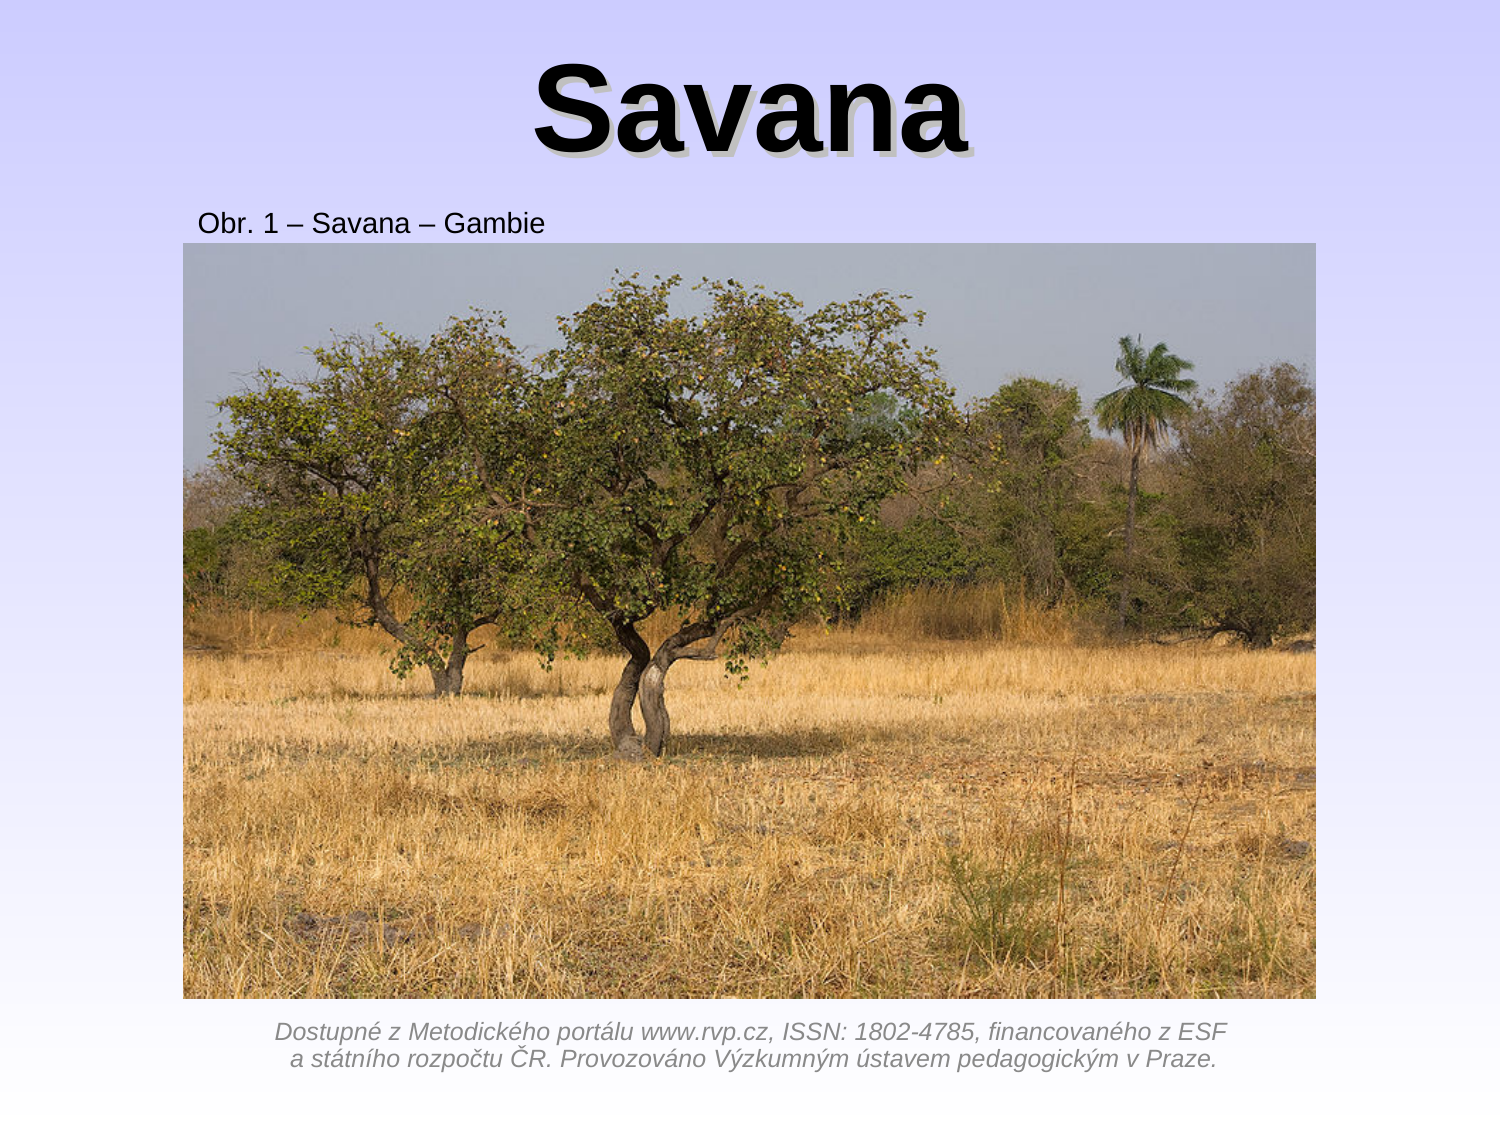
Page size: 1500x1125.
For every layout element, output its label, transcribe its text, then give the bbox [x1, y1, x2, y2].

text_box Dostupné z Metodického portálu www.rvp.cz, ISSN: 1802-4785, financovaného z ESF a státního rozpočtu ČR. Provozováno Výzkumným ústavem pedagogickým v Praze. [230, 1011, 1281, 1083]
picture [183, 243, 1316, 999]
text_box Obr. 1 – Savana – Gambie [183, 196, 573, 247]
title Savana [112, 19, 1388, 185]
